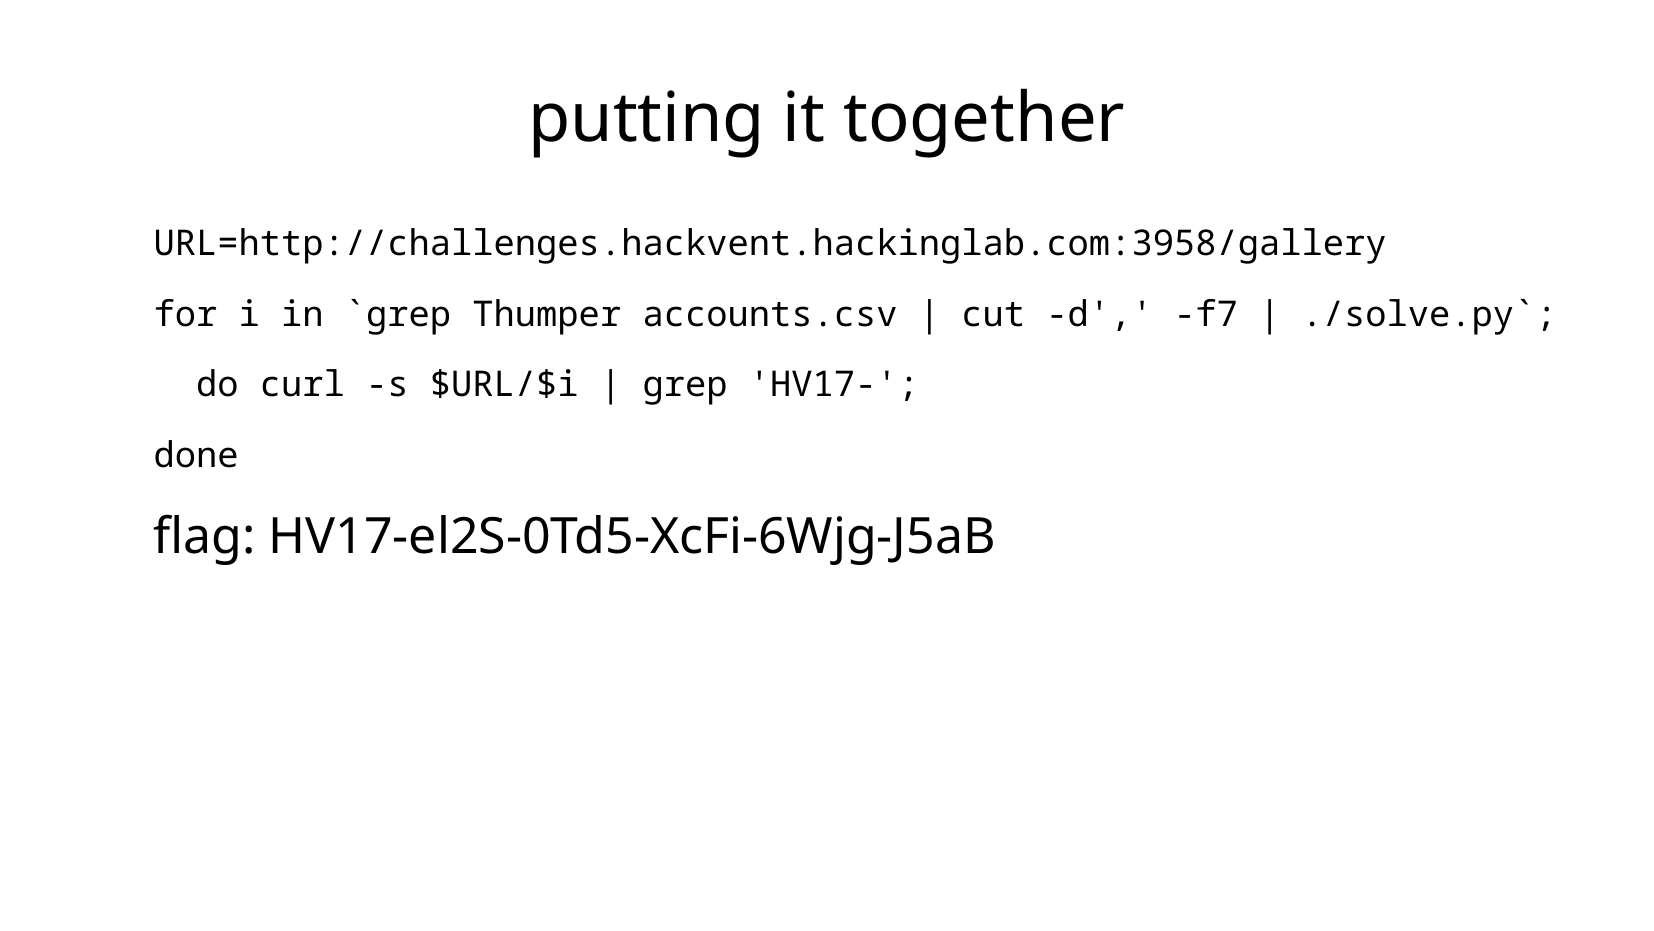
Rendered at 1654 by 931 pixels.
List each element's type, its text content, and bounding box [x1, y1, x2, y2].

list URL=http://challenges.hackvent.hackinglab.com:3958/gallery for i in `grep Thumper accounts.csv | cut -d',' -f7 | ./solve.py`; do curl -s $URL/$i | grep 'HV17-'; done flag: HV17-el2S-0Td5-XcFi-6Wjg-J5aB [82, 217, 1571, 758]
title putting it together [82, 37, 1571, 193]
